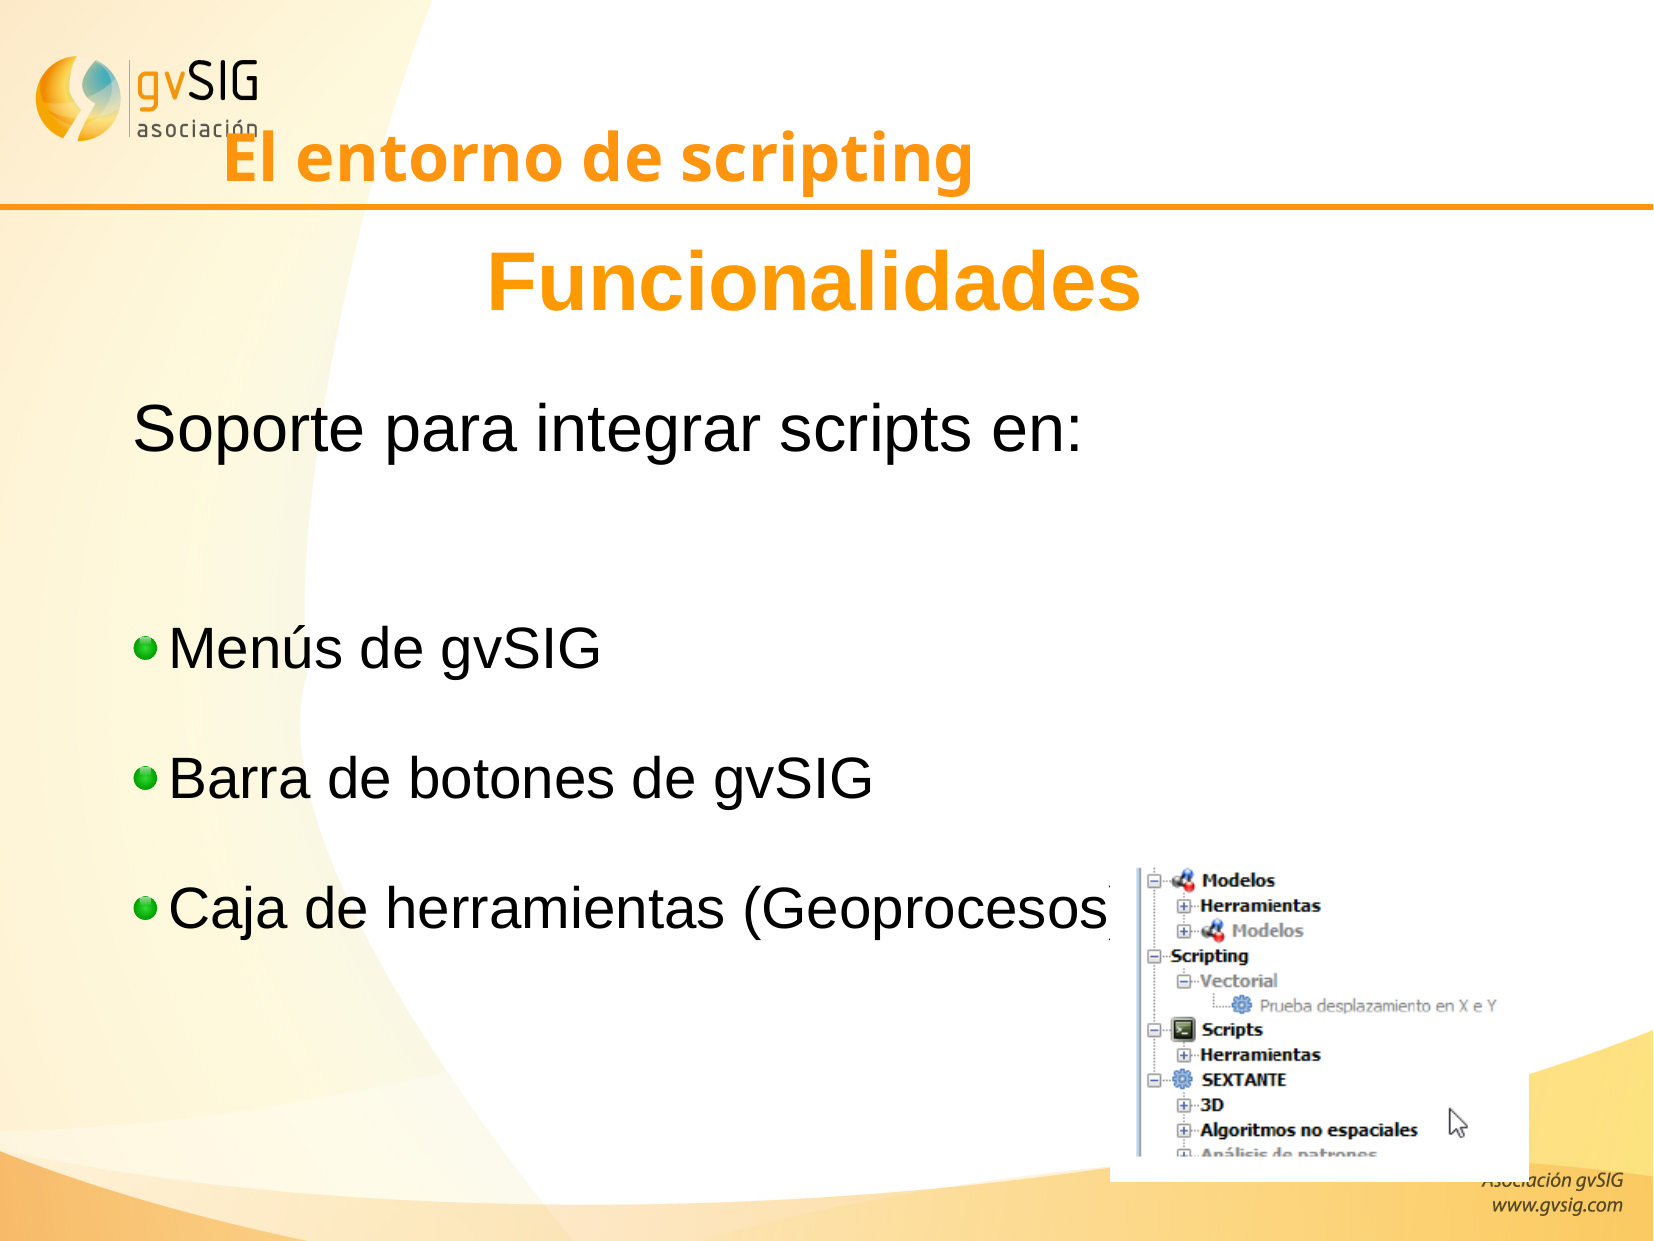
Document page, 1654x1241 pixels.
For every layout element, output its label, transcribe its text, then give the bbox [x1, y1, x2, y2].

title El entorno de scripting [0, 0, 1654, 207]
picture [0, 210, 1654, 1241]
text_box Funcionalidades [23, 228, 1607, 337]
text_box Soporte para integrar scripts en: Menús de gvSIG Barra de botones de gvSIG Caja de herramientas (Geoprocesos) [118, 383, 1571, 1058]
